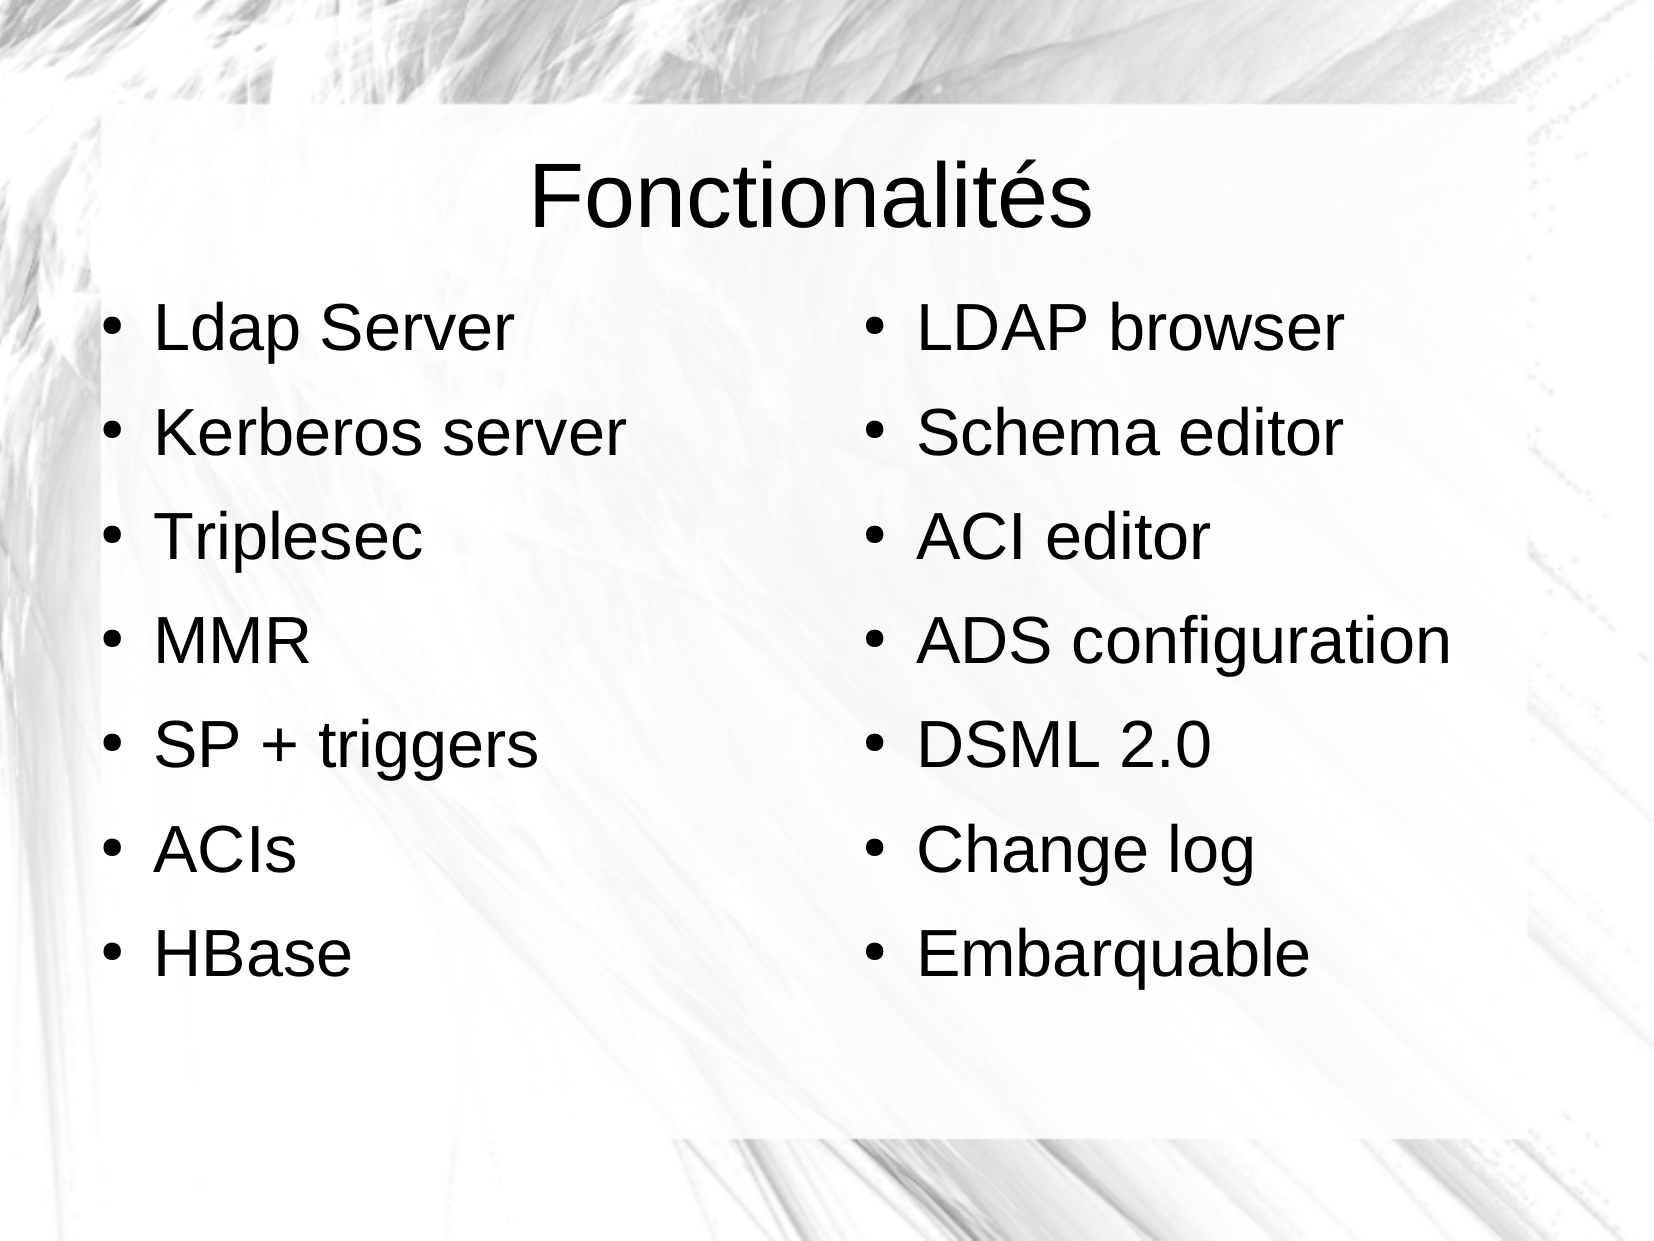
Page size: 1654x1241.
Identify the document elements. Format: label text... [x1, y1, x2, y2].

title Fonctionalités [118, 112, 1506, 281]
list LDAP browser Schema editor ACI editor ADS configuration DSML 2.0 Change log Embarquable [845, 290, 1572, 1094]
list Ldap Server Kerberos server Triplesec MMR SP + triggers ACIs HBase [82, 290, 809, 1109]
picture [0, 0, 1654, 1241]
